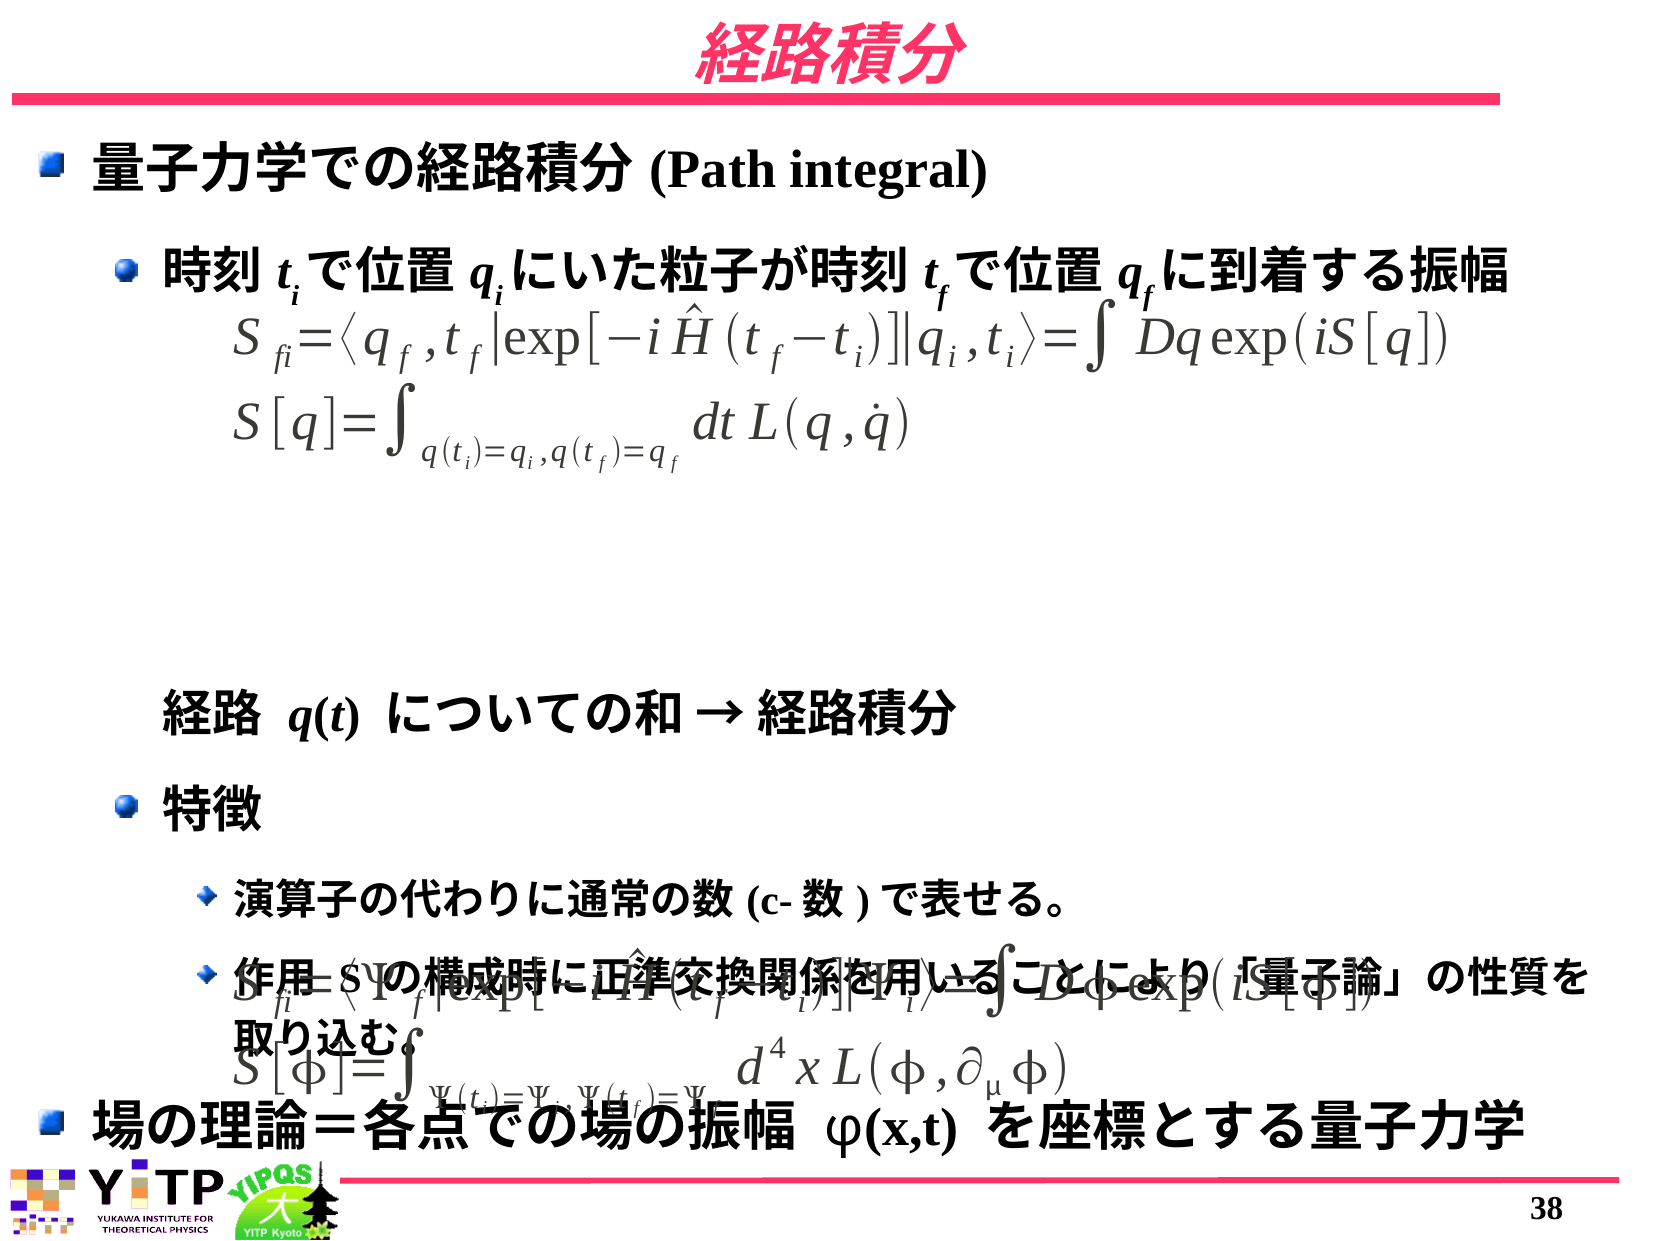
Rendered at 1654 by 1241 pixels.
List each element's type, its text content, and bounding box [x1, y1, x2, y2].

chart [225, 295, 1457, 474]
title 経路積分 [0, 0, 1654, 99]
chart [225, 940, 1384, 1120]
picture [0, 1154, 340, 1241]
list 量子力学での経路積分(Path integral) 時刻tiで位置qiにいた粒子が時刻tfで位置qfに到着する振幅 経路 q(t) についての和 → 経路積分 特徴 演算子の代わりに通常の数(c-数)で表せる。 作用 S の構成時に正準交換関係を用いることにより「量子論」の性質を取り込む。 場の理論＝各点での場の振幅 φ(x,t) を座標とする量子力学 [20, 124, 1621, 1137]
